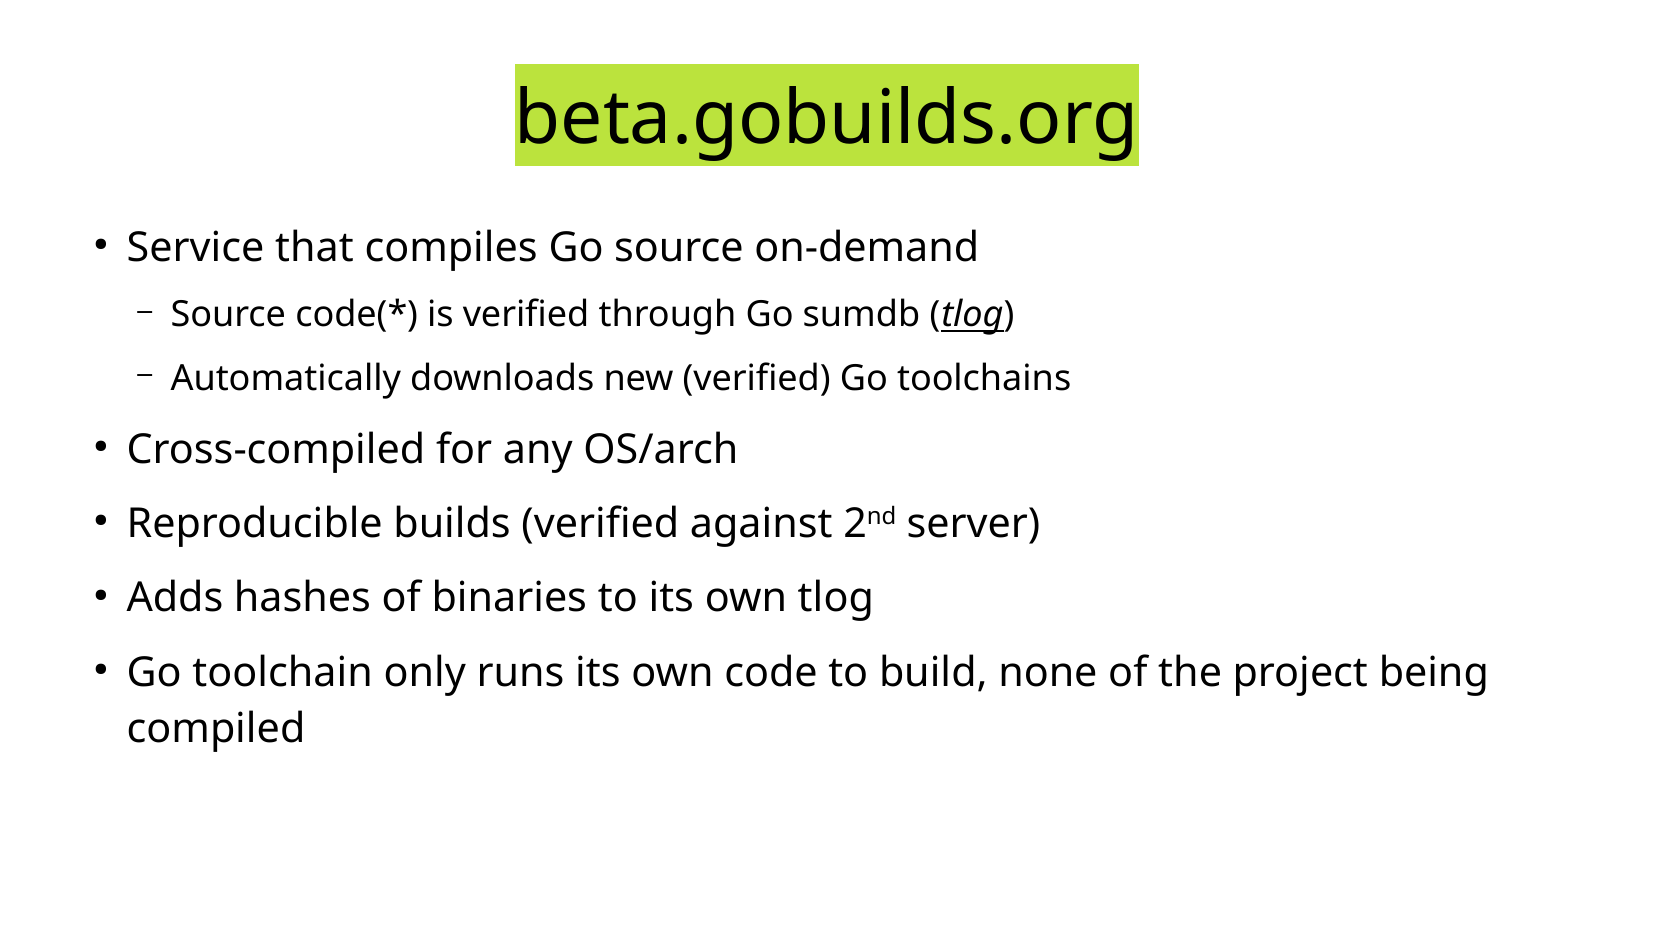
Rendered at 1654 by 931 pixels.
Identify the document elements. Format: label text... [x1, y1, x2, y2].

list Service that compiles Go source on-demand Source code(*) is verified through Go sumdb (tlog) Automatically downloads new (verified) Go toolchains Cross-compiled for any OS/arch Reproducible builds (verified against 2nd server) Adds hashes of binaries to its own tlog Go toolchain only runs its own code to build, none of the project being compiled [82, 217, 1571, 758]
title beta.gobuilds.org [82, 37, 1571, 193]
